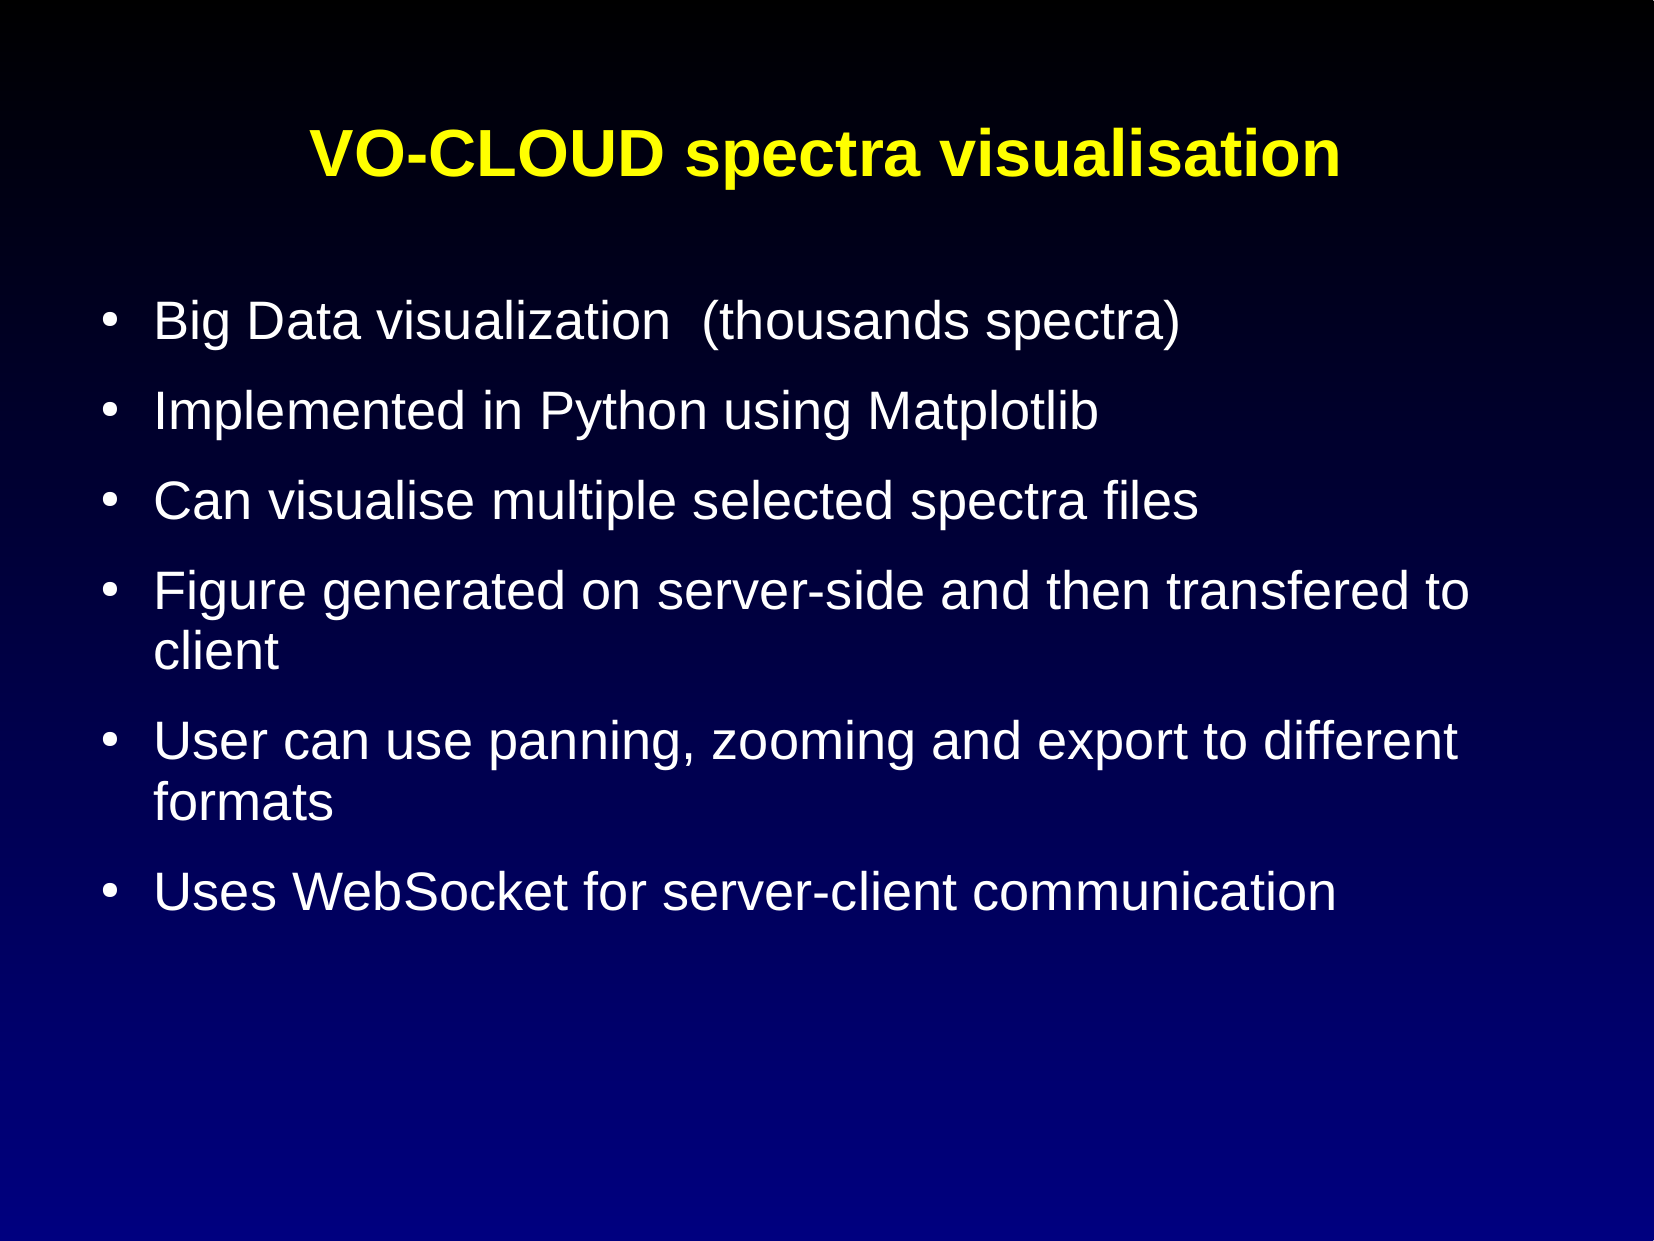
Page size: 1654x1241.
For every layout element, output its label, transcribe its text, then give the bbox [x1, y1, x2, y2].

title VO-CLOUD spectra visualisation [82, 49, 1571, 257]
list Big Data visualization (thousands spectra) Implemented in Python using Matplotlib Can visualise multiple selected spectra files Figure generated on server-side and then transfered to client User can use panning, zooming and export to different formats Uses WebSocket for server-client communication [82, 290, 1571, 1010]
